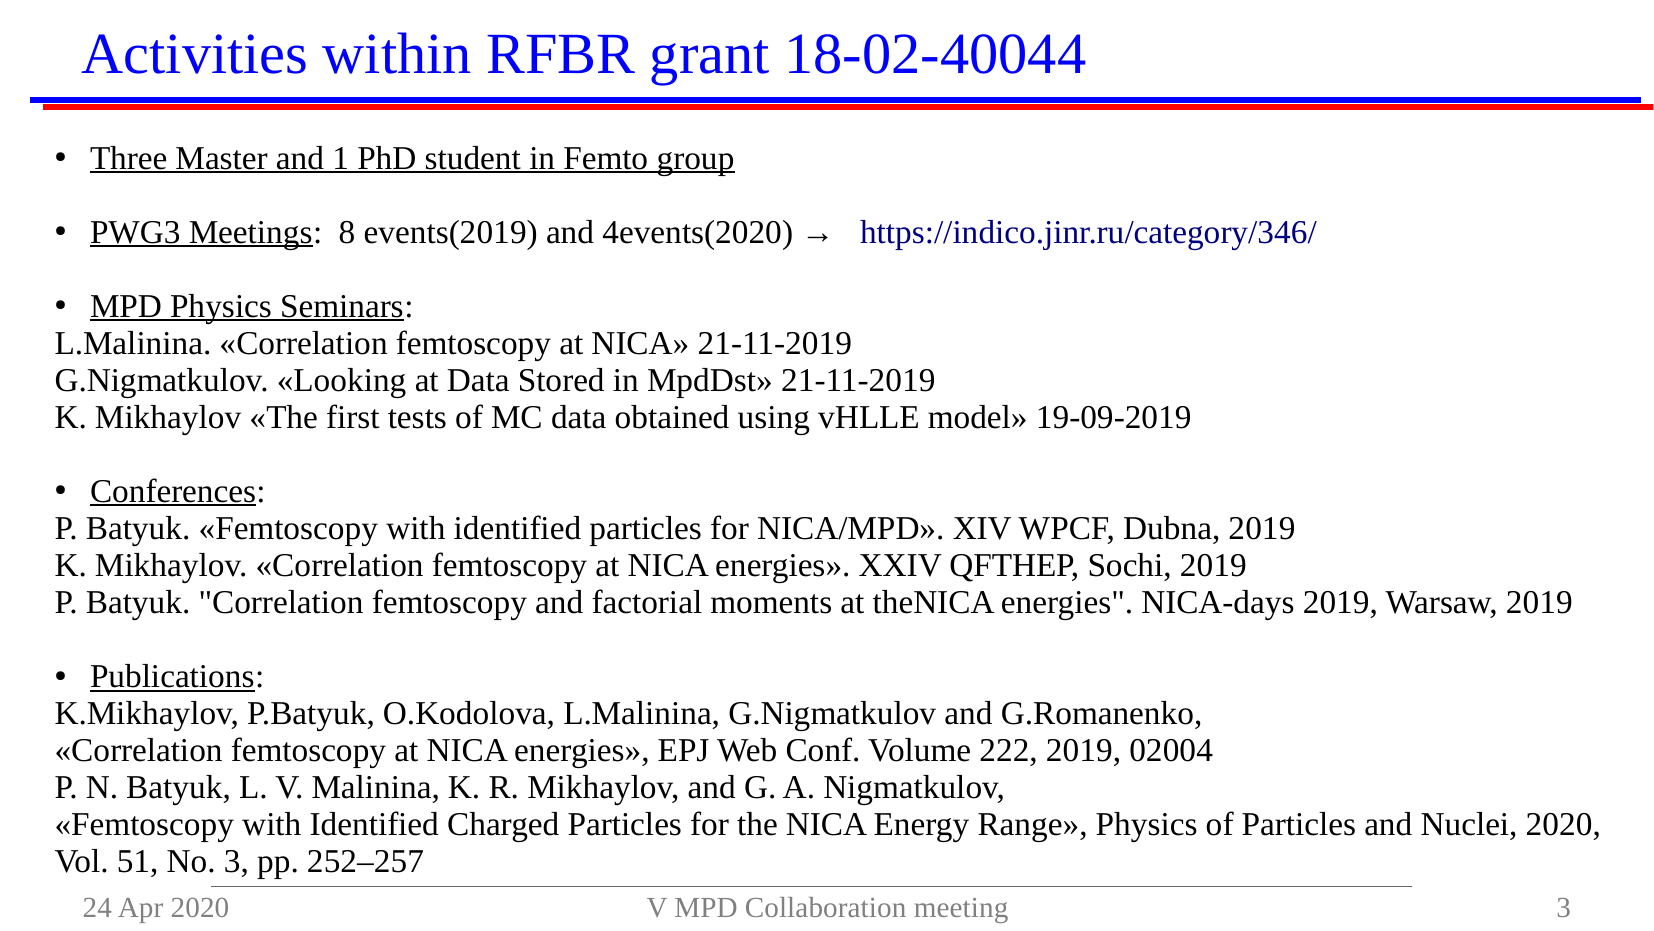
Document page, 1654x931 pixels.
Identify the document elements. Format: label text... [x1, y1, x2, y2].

text_box Three Master and 1 PhD student in Femto group PWG3 Meetings: 8 events(2019) and 4events(2020) → https://indico.jinr.ru/category/346/ MPD Physics Seminars: L.Malinina. «Correlation femtoscopy at NICA» 21-11-2019 G.Nigmatkulov. «Looking at Data Stored in MpdDst» 21-11-2019 K. Mikhaylov «The first tests of MC data obtained using vHLLE model» 19-09-2019 Conferences: P. Batyuk. «Femtoscopy with identified particles for NICA/MPD». XIV WPCF, Dubna, 2019 K. Mikhaylov. «Correlation femtoscopy at NICA energies». XXIV QFTHEP, Sochi, 2019 P. Batyuk. "Correlation femtoscopy and factorial moments at theNICA energies". NICA-days 2019, Warsaw, 2019 Publications: K.Mikhaylov, P.Batyuk, O.Kodolova, L.Malinina, G.Nigmatkulov and G.Romanenko, «Correlation femtoscopy at NICA energies», EPJ Web Conf. Volume 222, 2019, 02004 P. N. Batyuk, L. V. Malinina, K. R. Mikhaylov, and G. A. Nigmatkulov, «Femtoscopy with Identified Charged Particles for the NICA Energy Range», Physics of Particles and Nuclei, 2020, Vol. 51, No. 3, pp. 252–257 [39, 132, 1627, 931]
title Activities within RFBR grant 18-02-40044 [81, 7, 1570, 91]
